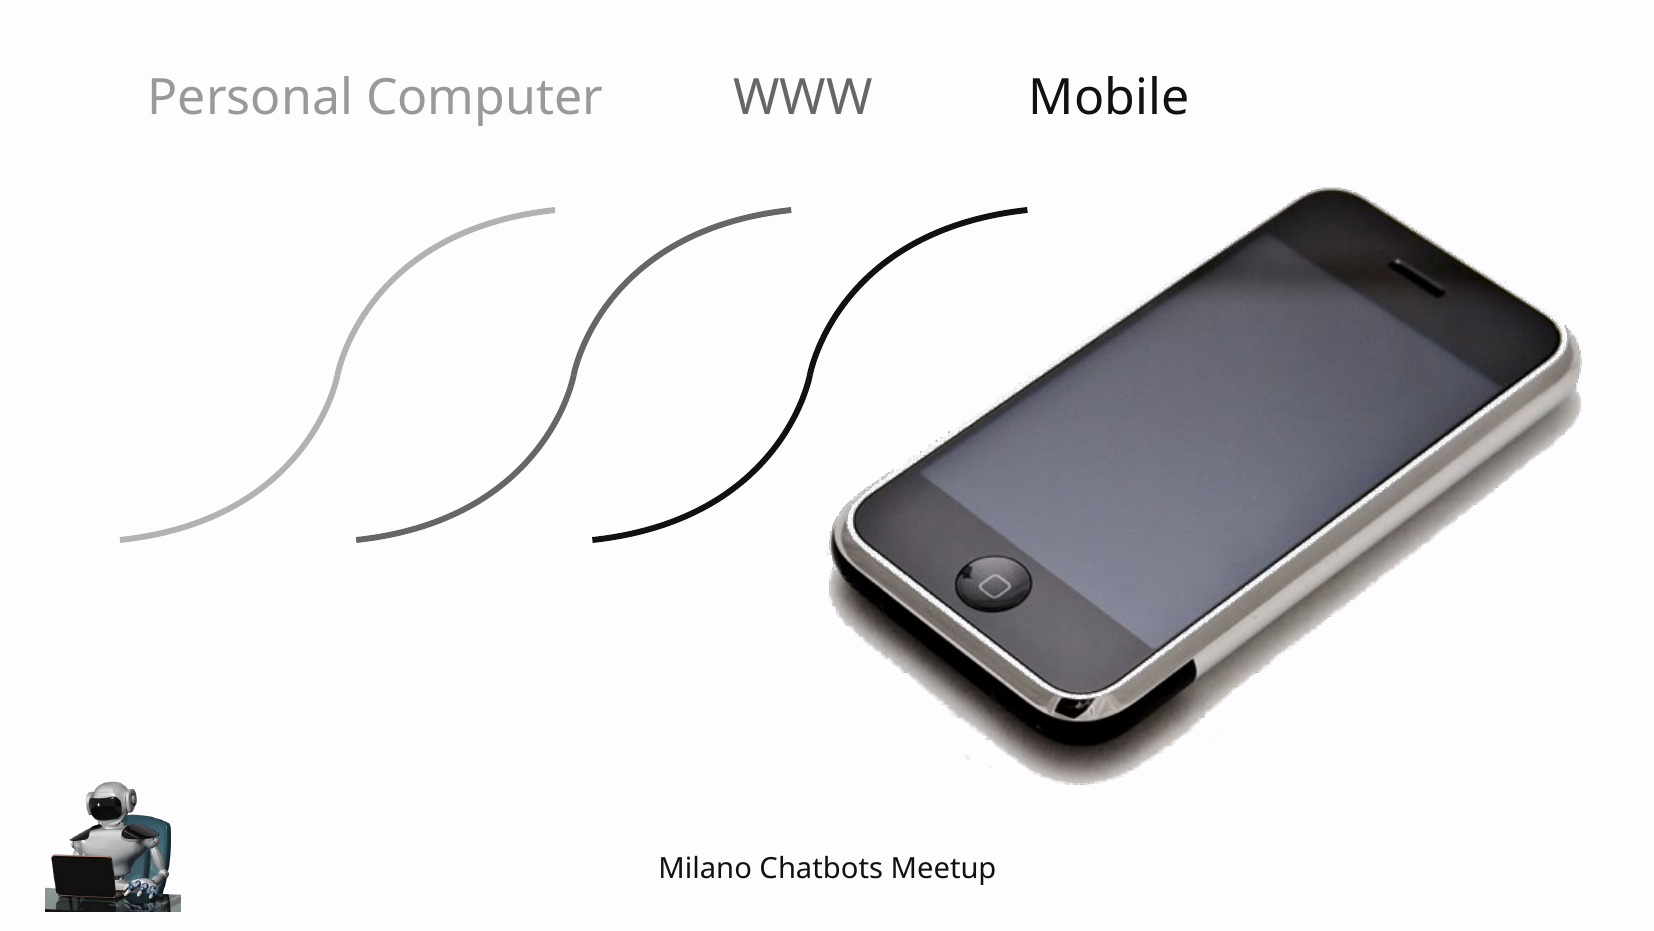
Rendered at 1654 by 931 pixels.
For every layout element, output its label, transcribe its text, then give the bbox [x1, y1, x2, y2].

list Personal Computer WWW Mobile [82, 60, 1571, 136]
picture [45, 777, 181, 912]
picture [810, 156, 1607, 811]
